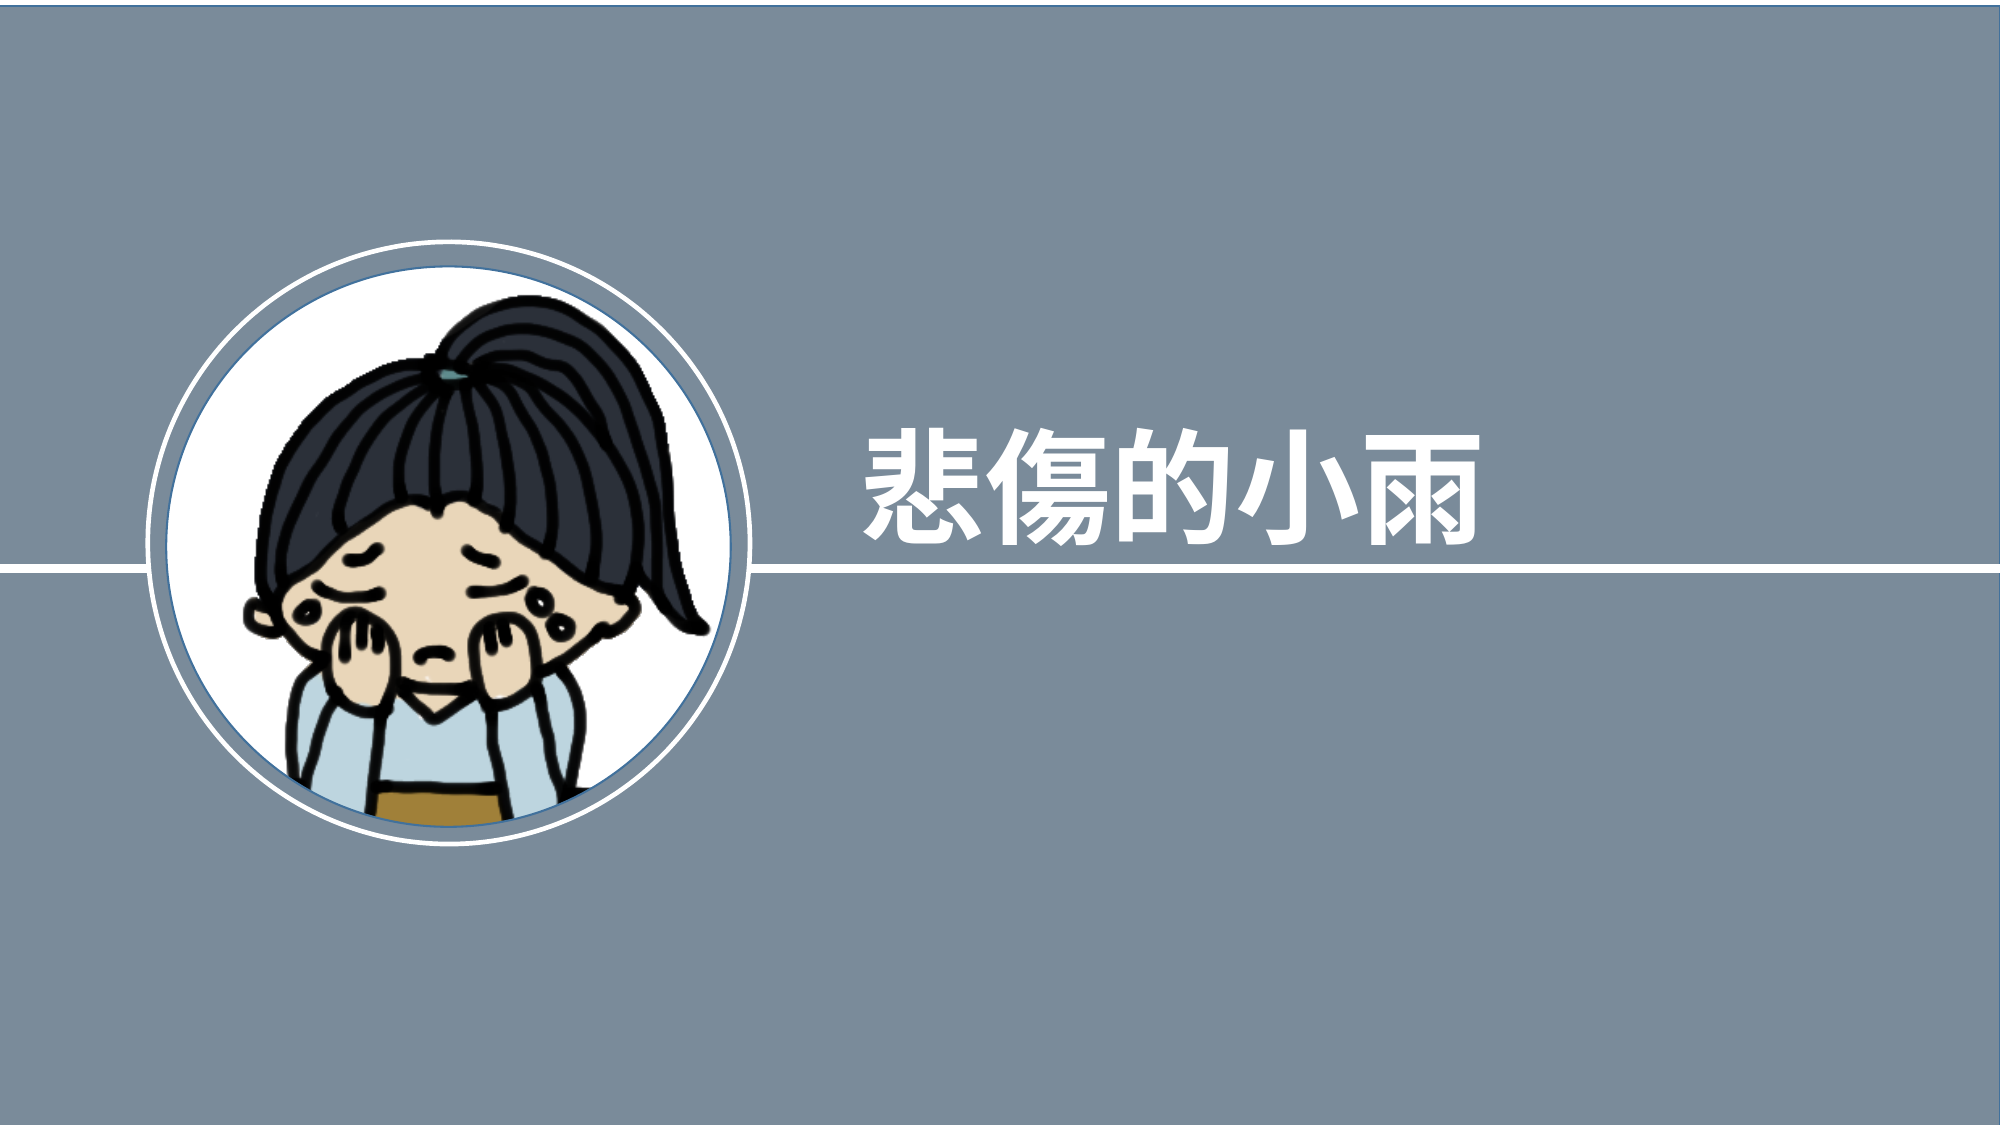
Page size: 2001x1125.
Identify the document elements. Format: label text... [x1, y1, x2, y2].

text_box [0, 573, 2000, 1125]
text_box 悲傷的小雨 [845, 401, 1520, 569]
text_box [151, 245, 747, 841]
text_box [0, 5, 2000, 564]
picture [207, 283, 730, 826]
